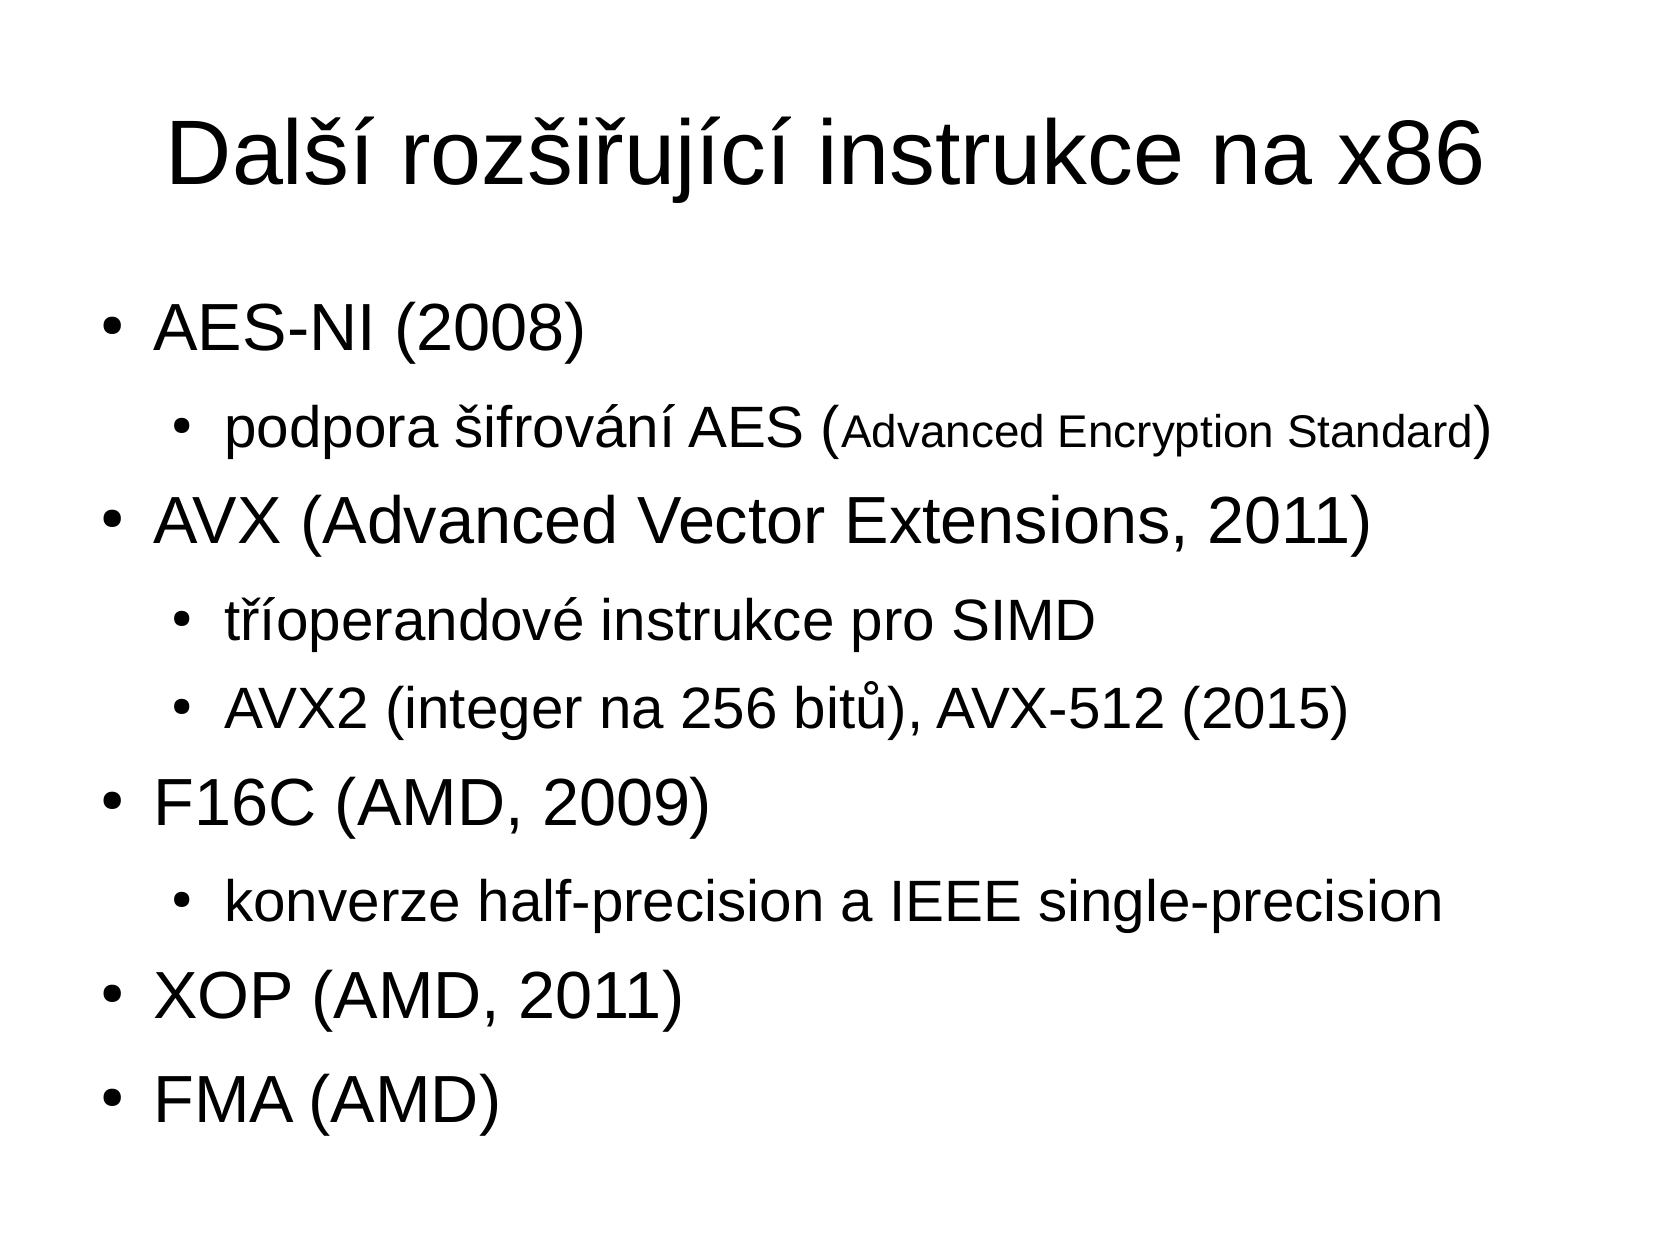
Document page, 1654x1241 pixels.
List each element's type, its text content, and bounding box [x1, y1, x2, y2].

list AES-NI (2008) podpora šifrování AES (Advanced Encryption Standard) AVX (Advanced Vector Extensions, 2011) tříoperandové instrukce pro SIMD AVX2 (integer na 256 bitů), AVX-512 (2015) F16C (AMD, 2009) konverze half-precision a IEEE single-precision XOP (AMD, 2011) FMA (AMD) [82, 290, 1571, 1137]
title Další rozšiřující instrukce na x86 [82, 49, 1571, 257]
